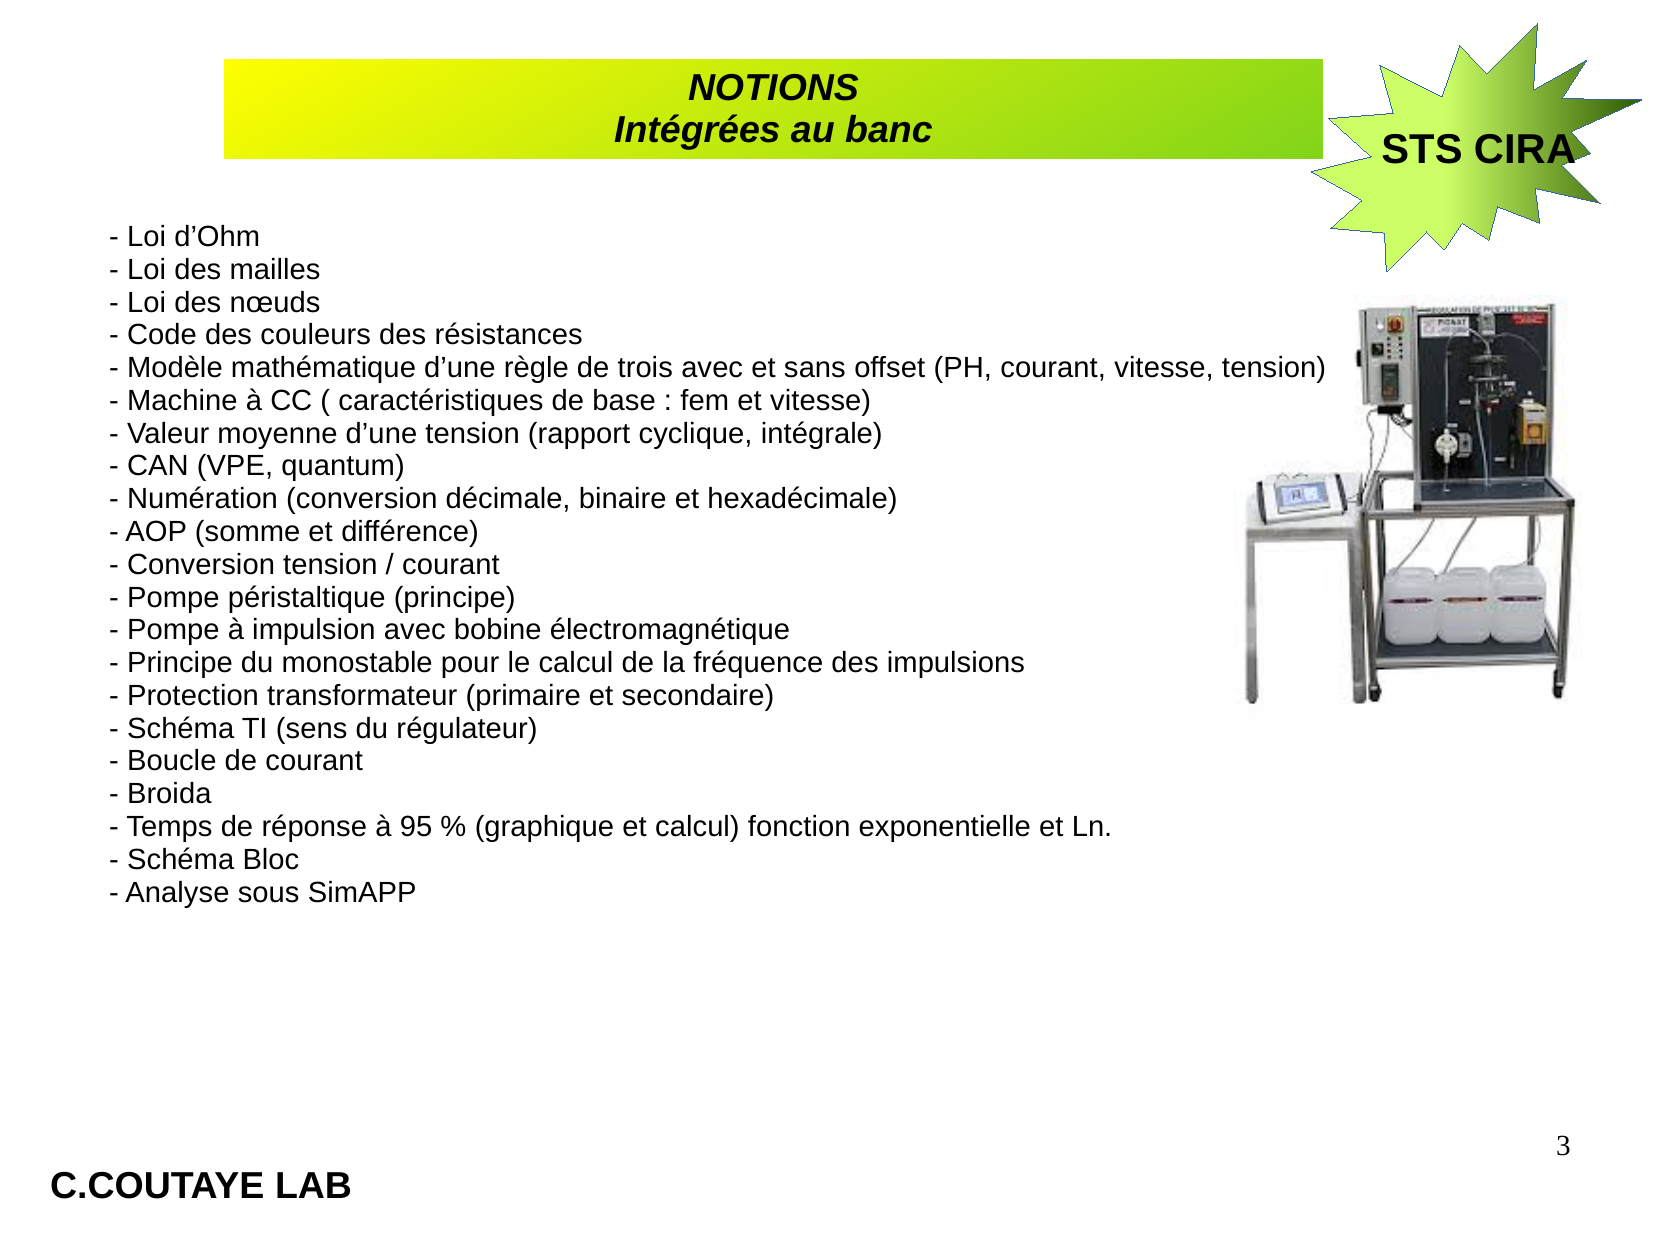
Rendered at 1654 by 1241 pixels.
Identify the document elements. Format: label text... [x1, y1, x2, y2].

text_box - Loi d’Ohm - Loi des mailles - Loi des nœuds - Code des couleurs des résistances - Modèle mathématique d’une règle de trois avec et sans offset (PH, courant, vitesse, tension) - Machine à CC ( caractéristiques de base : fem et vitesse) - Valeur moyenne d’une tension (rapport cyclique, intégrale) - CAN (VPE, quantum) - Numération (conversion décimale, binaire et hexadécimale) - AOP (somme et différence) - Conversion tension / courant - Pompe péristaltique (principe) - Pompe à impulsion avec bobine électromagnétique - Principe du monostable pour le calcul de la fréquence des impulsions - Protection transformateur (primaire et secondaire) - Schéma TI (sens du régulateur) - Boucle de courant - Broida - Temps de réponse à 95 % (graphique et calcul) fonction exponentielle et Ln. - Schéma Bloc - Analyse sous SimAPP [94, 212, 1359, 949]
text_box STS CIRA [1311, 23, 1642, 272]
text_box C.COUTAYE LAB [35, 1157, 449, 1215]
picture [1359, 295, 1630, 721]
text_box NOTIONS Intégrées au banc [224, 59, 1323, 159]
